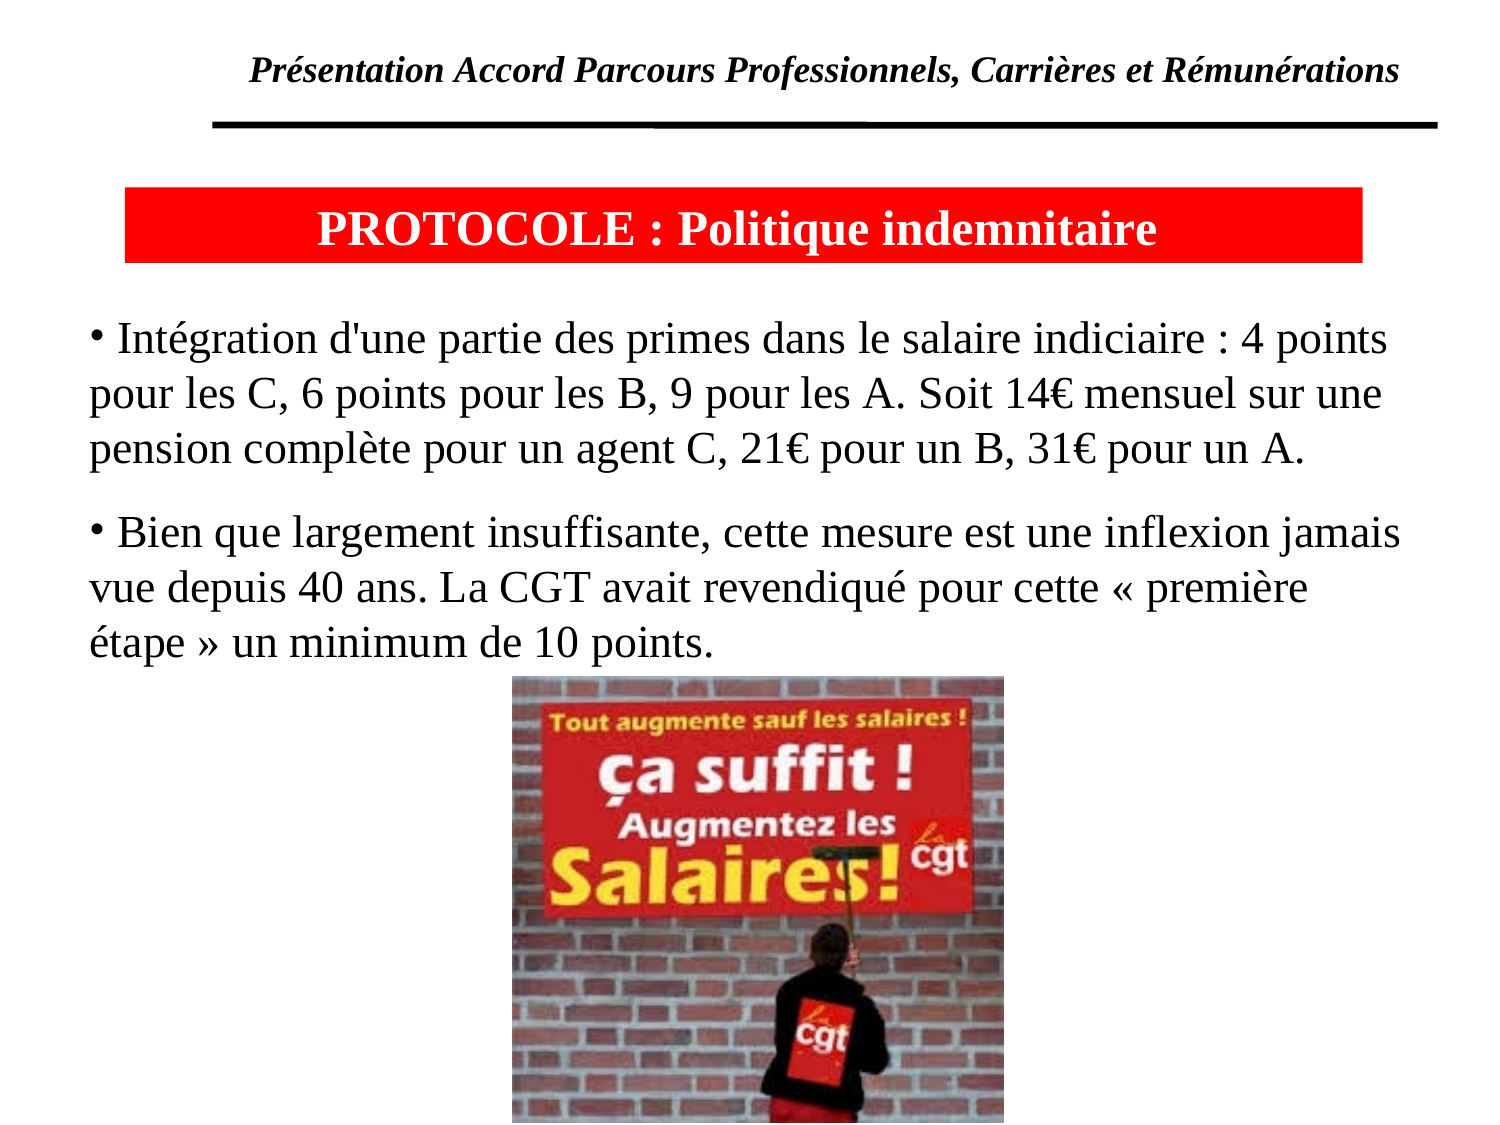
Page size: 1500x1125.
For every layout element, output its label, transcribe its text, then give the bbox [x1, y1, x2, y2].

text_box PROTOCOLE : Politique indemnitaire [124, 187, 1363, 263]
picture [512, 676, 1004, 1123]
text_box Présentation Accord Parcours Professionnels, Carrières et Rémunérations [174, 37, 1476, 100]
text_box Intégration d'une partie des primes dans le salaire indiciaire : 4 points pour les C, 6 points pour les B, 9 pour les A. Soit 14€ mensuel sur une pension complète pour un agent C, 21€ pour un B, 31€ pour un A. Bien que largement insuffisante, cette mesure est une inflexion jamais vue depuis 40 ans. La CGT avait revendiqué pour cette « première étape » un minimum de 10 points. [74, 299, 1450, 674]
